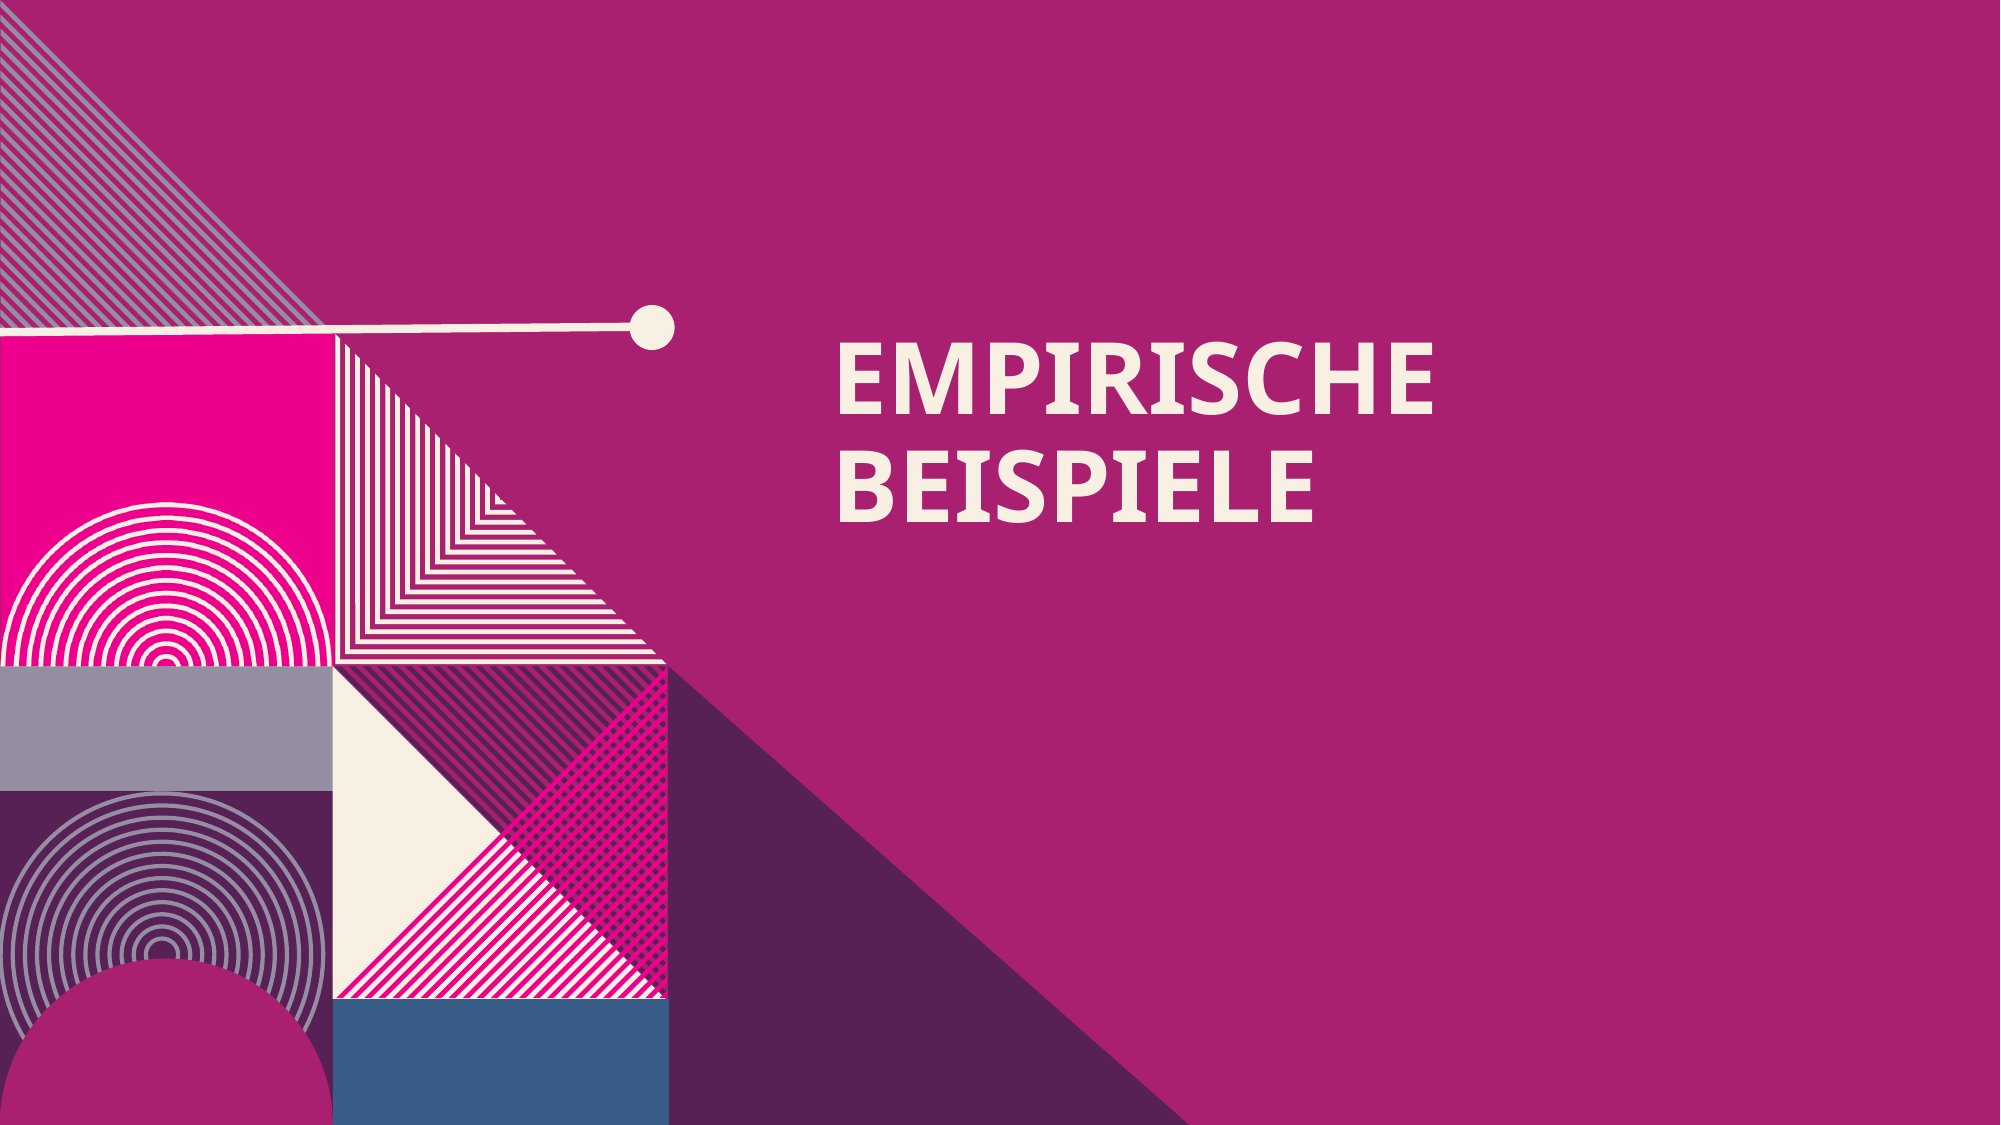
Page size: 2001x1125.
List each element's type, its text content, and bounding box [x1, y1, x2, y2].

title Empirische Beispiele [816, 94, 1875, 552]
